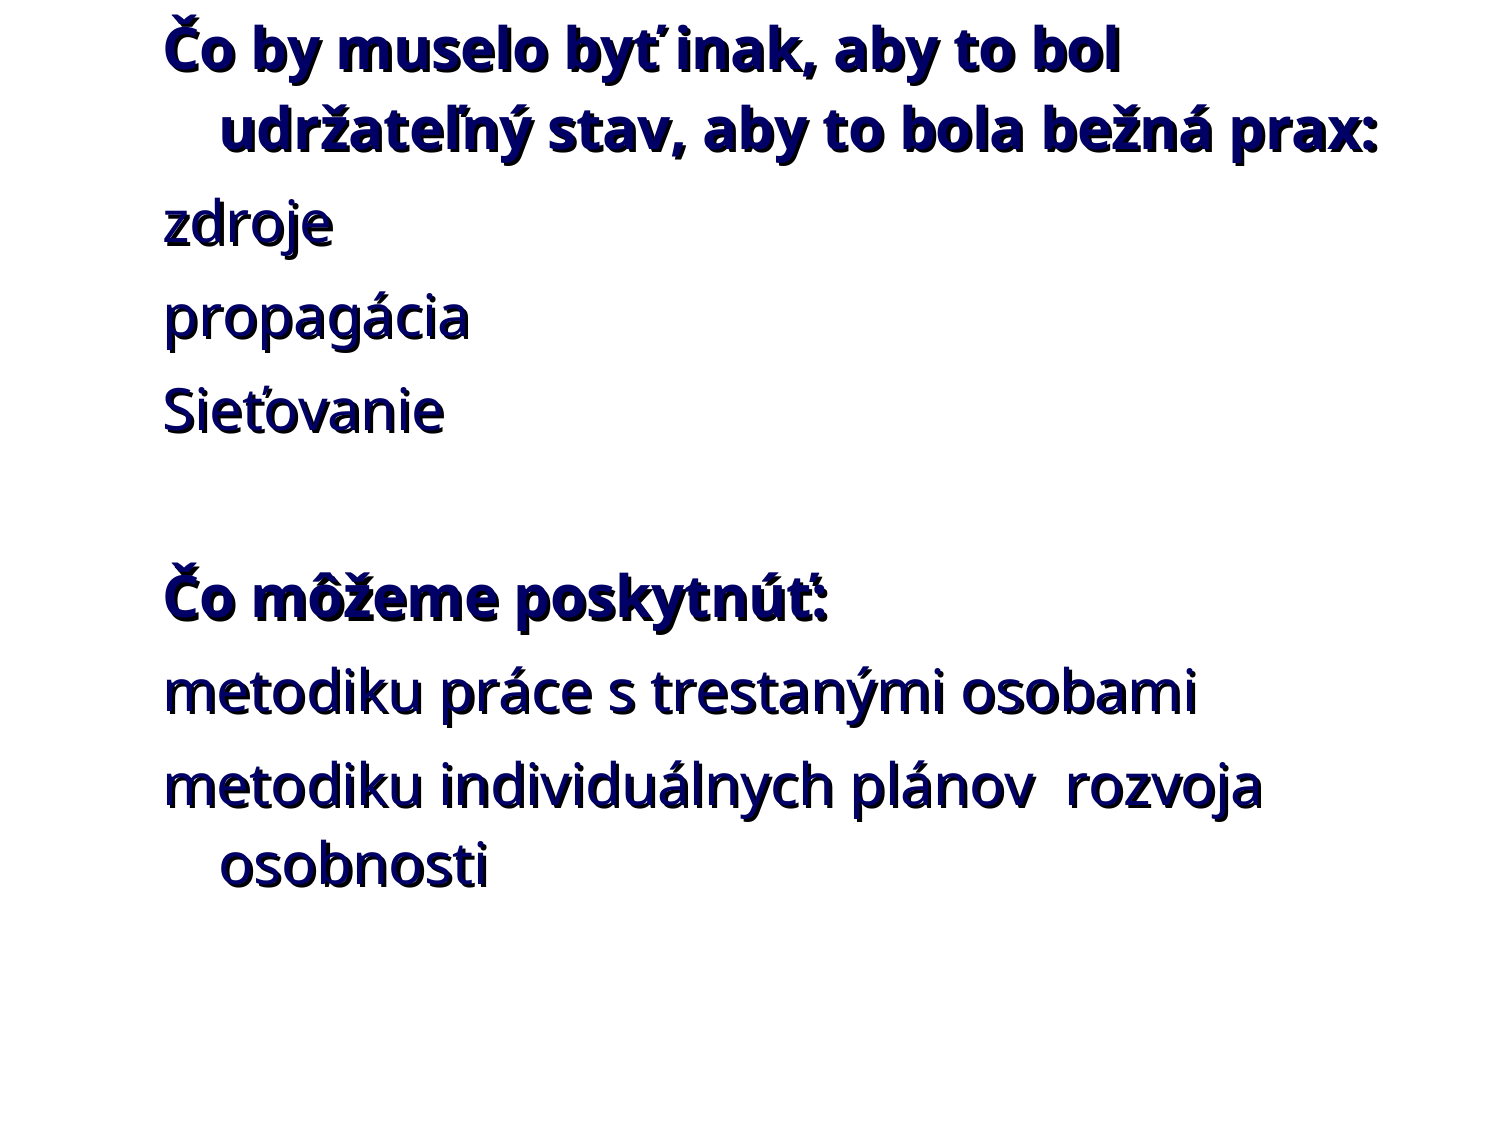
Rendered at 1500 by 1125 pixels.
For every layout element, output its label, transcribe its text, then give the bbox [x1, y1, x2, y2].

list Čo by muselo byť inak, aby to bol udržateľný stav, aby to bola bežná prax: zdroje propagácia Sieťovanie Čo môžeme poskytnúť: metodiku práce s trestanými osobami metodiku individuálnych plánov rozvoja osobnosti [147, 0, 1413, 1000]
